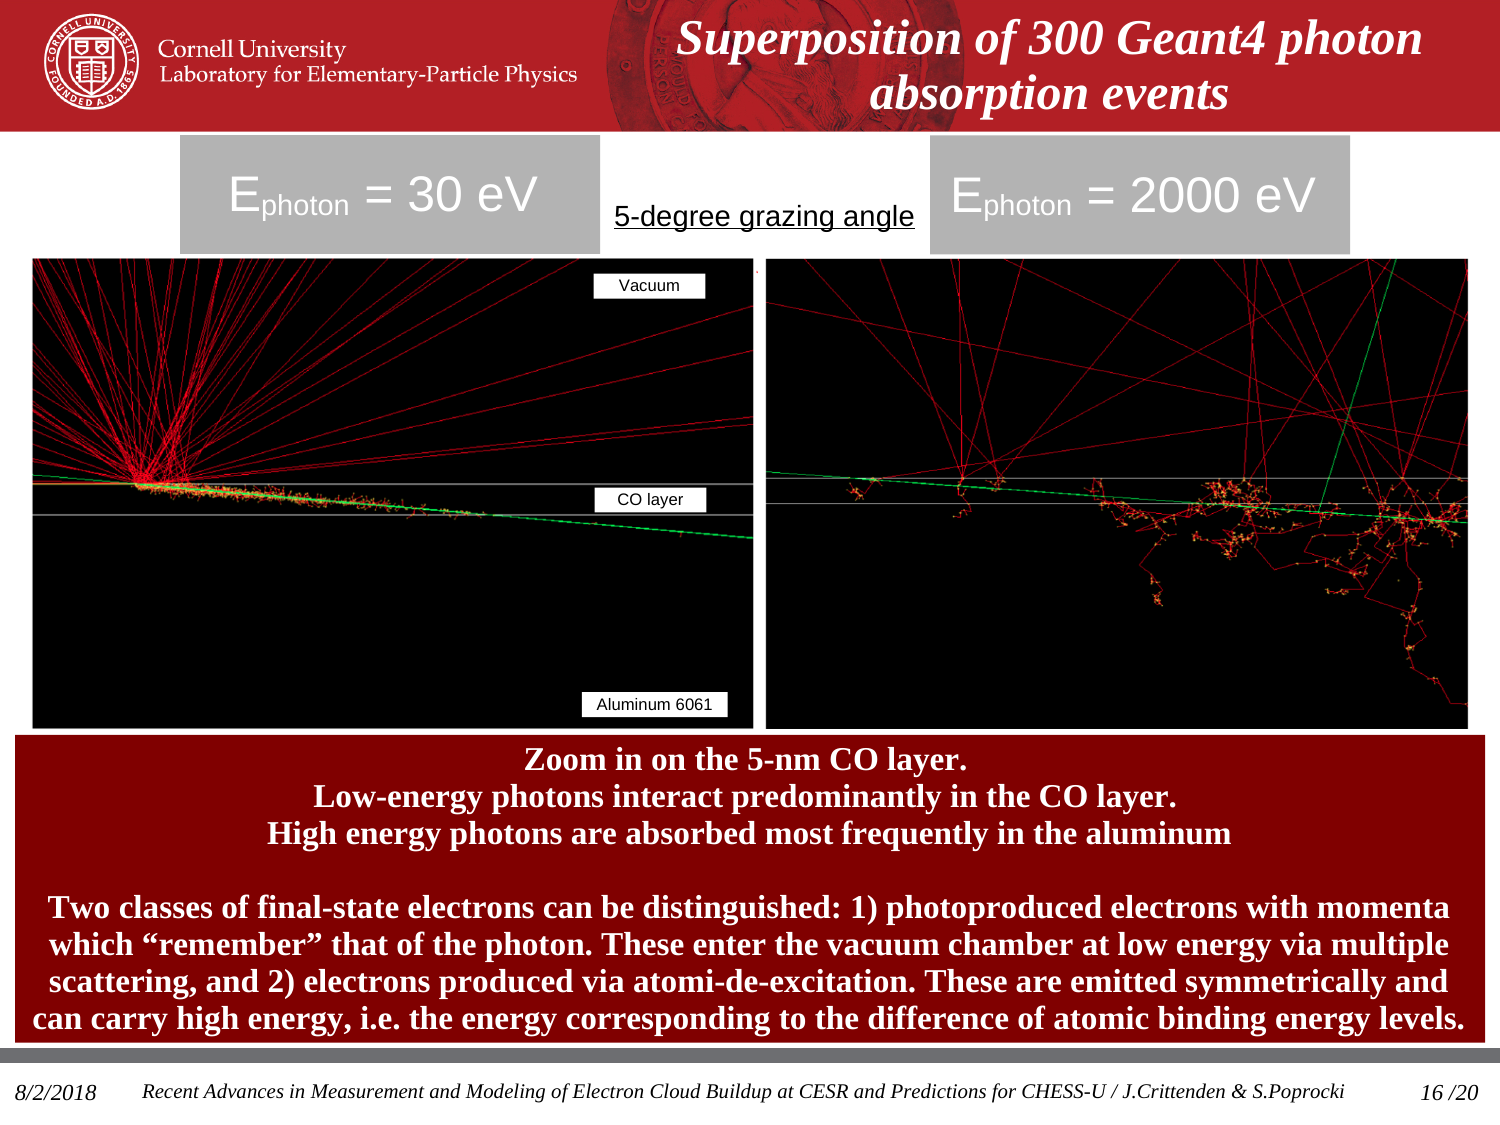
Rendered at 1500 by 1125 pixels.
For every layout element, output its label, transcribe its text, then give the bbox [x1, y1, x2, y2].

picture [25, 253, 758, 734]
text_box Ephoton = 2000 eV [930, 135, 1351, 255]
text_box 5-degree grazing angle [599, 179, 931, 240]
text_box CO layer [594, 487, 707, 513]
picture [0, 0, 600, 132]
picture [764, 258, 1470, 730]
text_box Aluminum 6061 [581, 692, 728, 718]
title Superposition of 300 Geant4 photon absorption events [600, 0, 1500, 136]
text_box Vacuum [593, 273, 706, 299]
text_box Zoom in on the 5-nm CO layer. Low-energy photons interact predominantly in the CO layer. High energy photons are absorbed most frequently in the aluminum Two classes of final-state electrons can be distinguished: 1) photoproduced electrons with momenta which “remember” that of the photon. These enter the vacuum chamber at low energy via multiple scattering, and 2) electrons produced via atomi-de-excitation. These are emitted symmetrically and can carry high energy, i.e. the energy corresponding to the difference of atomic binding energy levels. [15, 734, 1486, 1043]
text_box Ephoton = 30 eV [180, 135, 601, 254]
